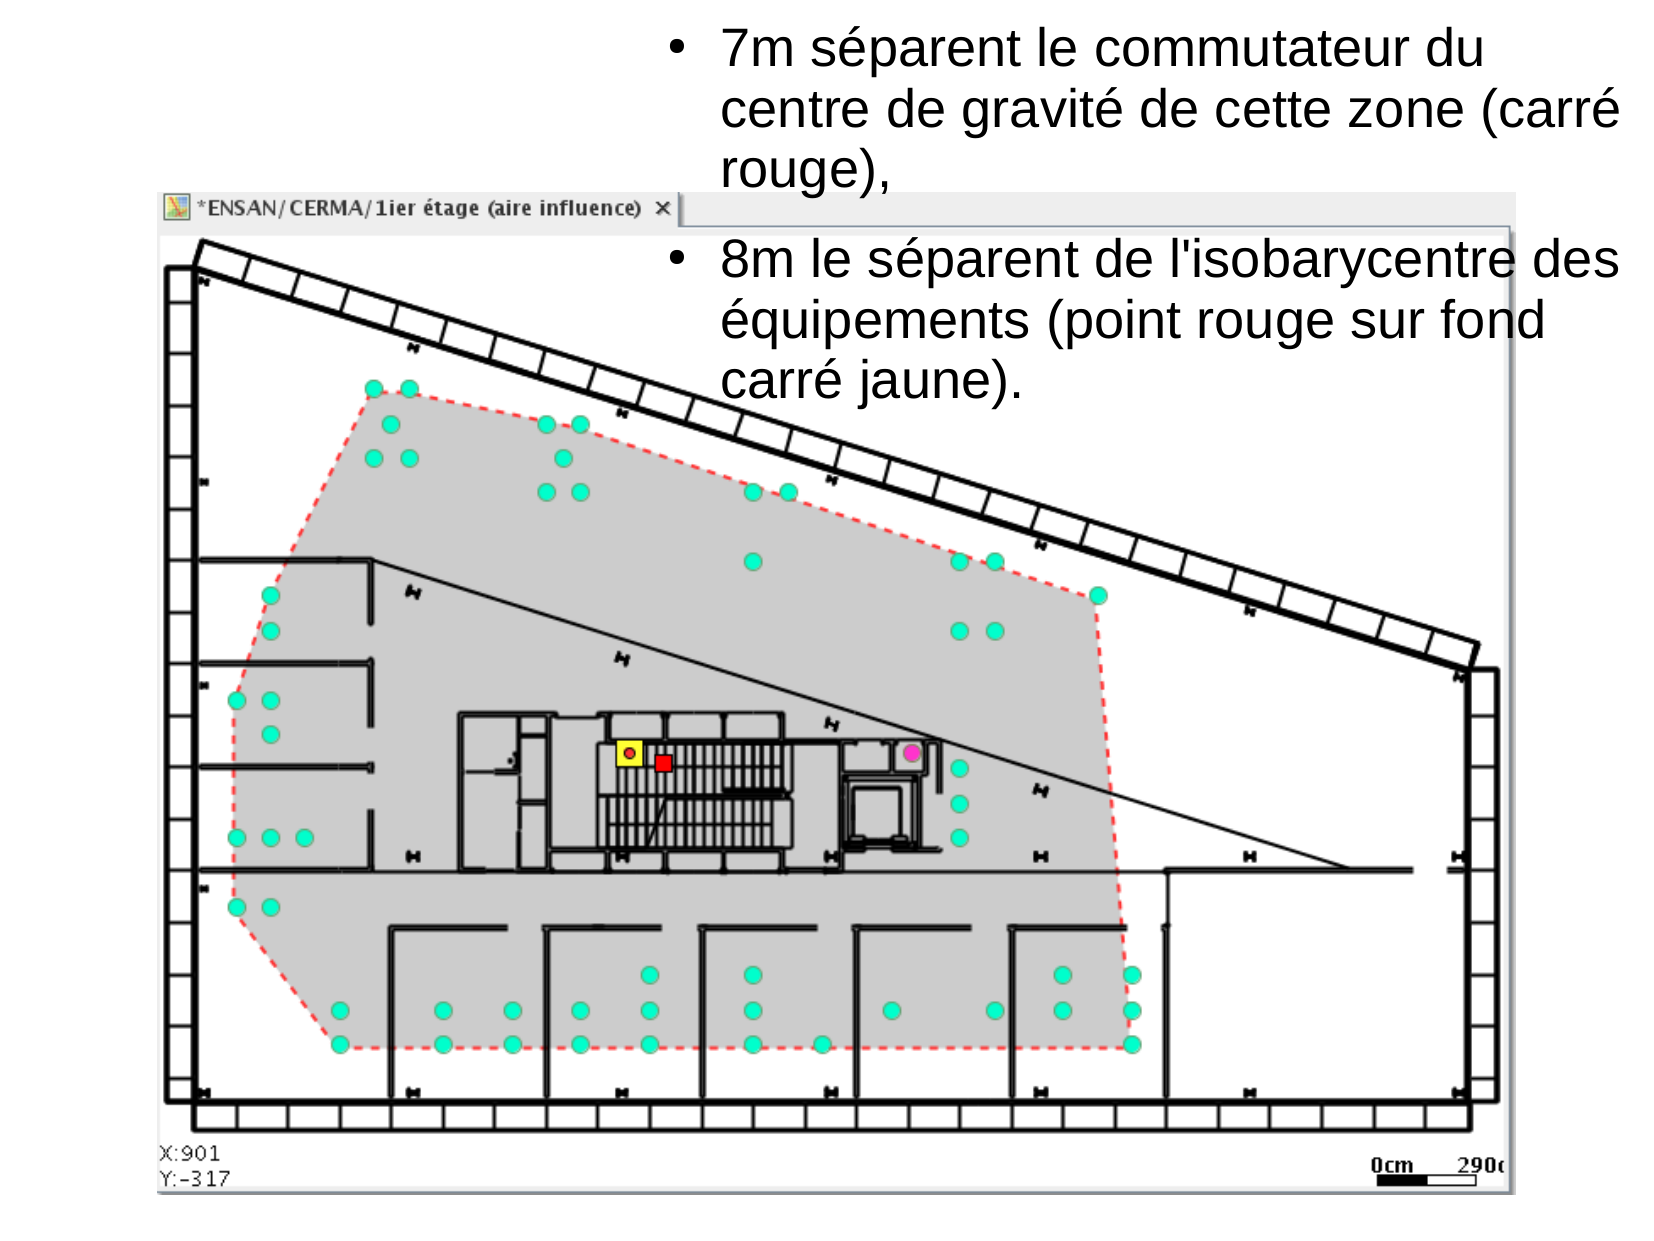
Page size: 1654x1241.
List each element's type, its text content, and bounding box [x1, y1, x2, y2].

list 7m séparent le commutateur du centre de gravité de cette zone (carré rouge), 8m le séparent de l'isobarycentre des équipements (point rouge sur fond carré jaune). [649, 17, 1630, 411]
picture [157, 192, 1516, 1195]
